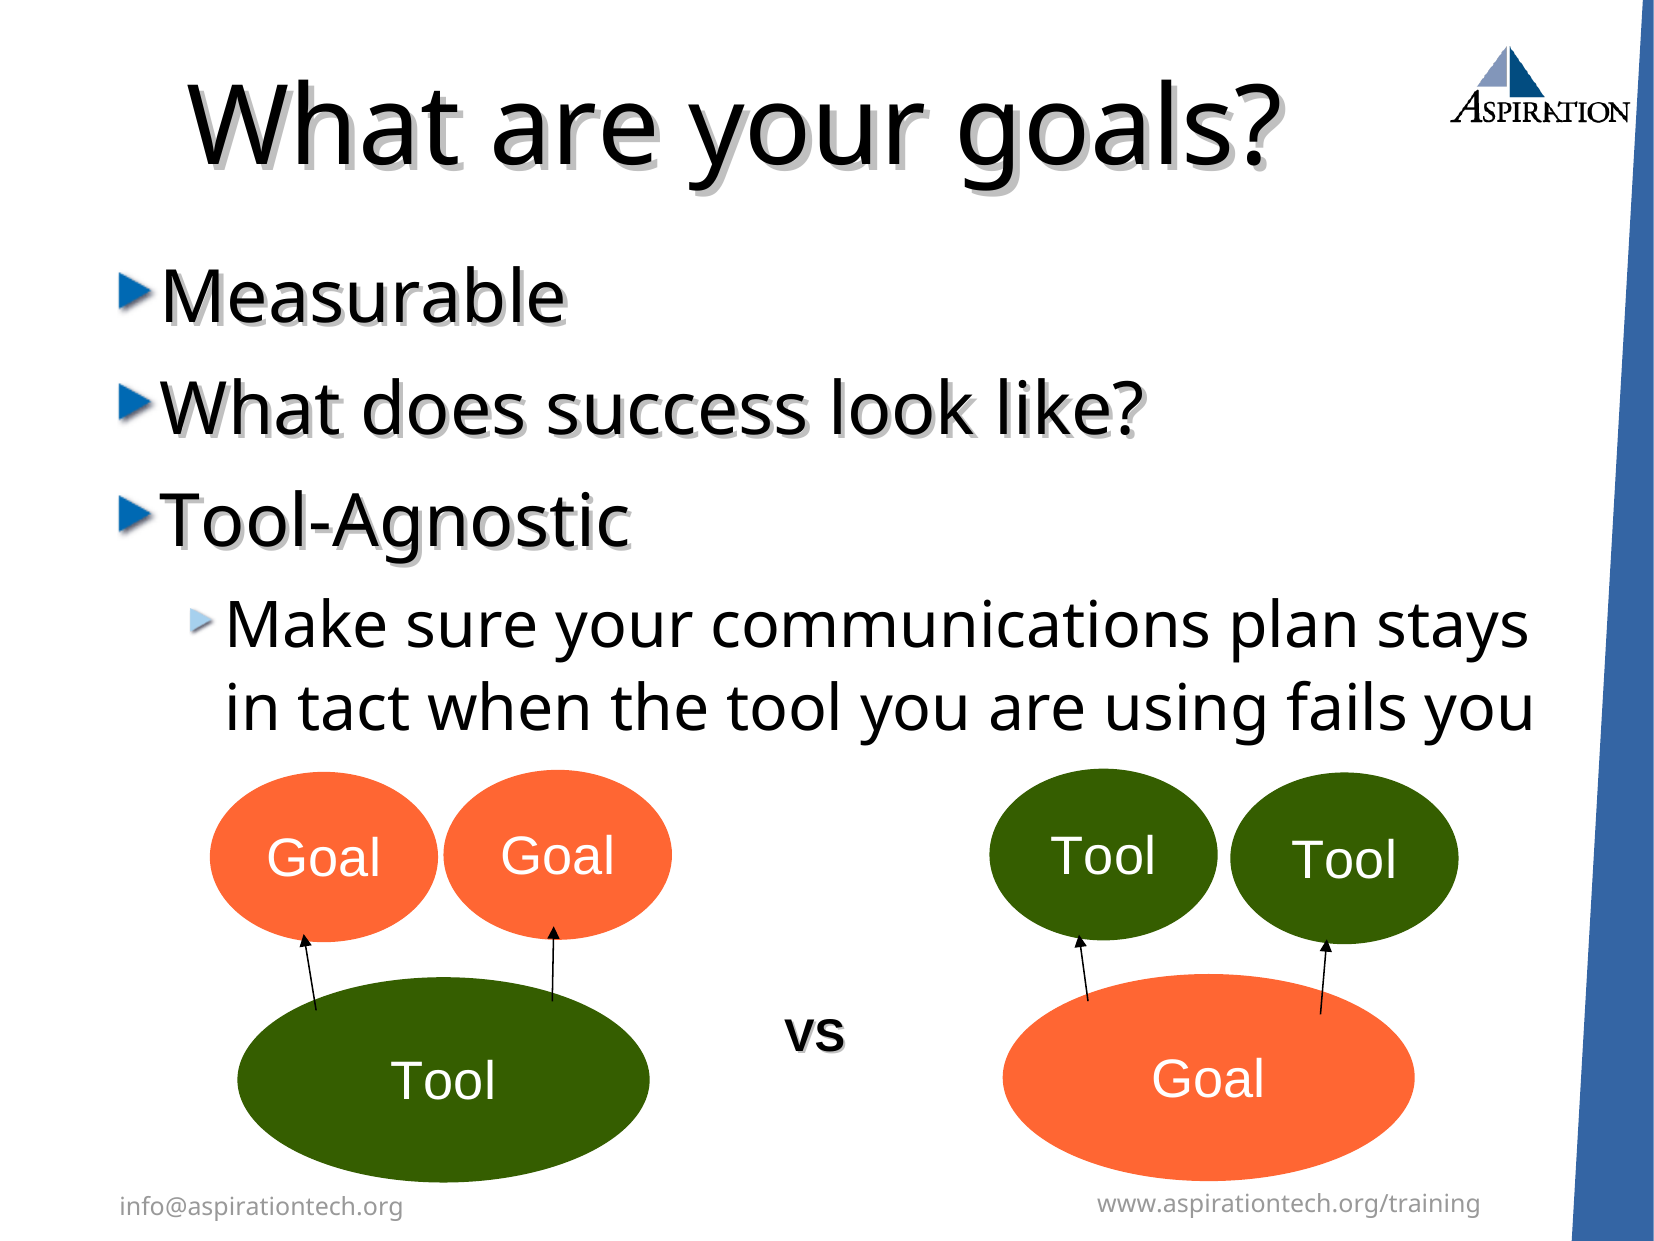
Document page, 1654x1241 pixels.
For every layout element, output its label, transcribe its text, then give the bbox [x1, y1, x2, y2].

text_box VS [769, 1003, 918, 1070]
text_box Goal [1002, 973, 1415, 1182]
picture [1450, 46, 1631, 132]
list Measurable What does success look like? Tool-Agnostic Make sure your communications plan stays in tact when the tool you are using fails you [54, 243, 1596, 947]
title What are your goals? [54, 21, 1415, 227]
text_box Tool [237, 977, 650, 1183]
